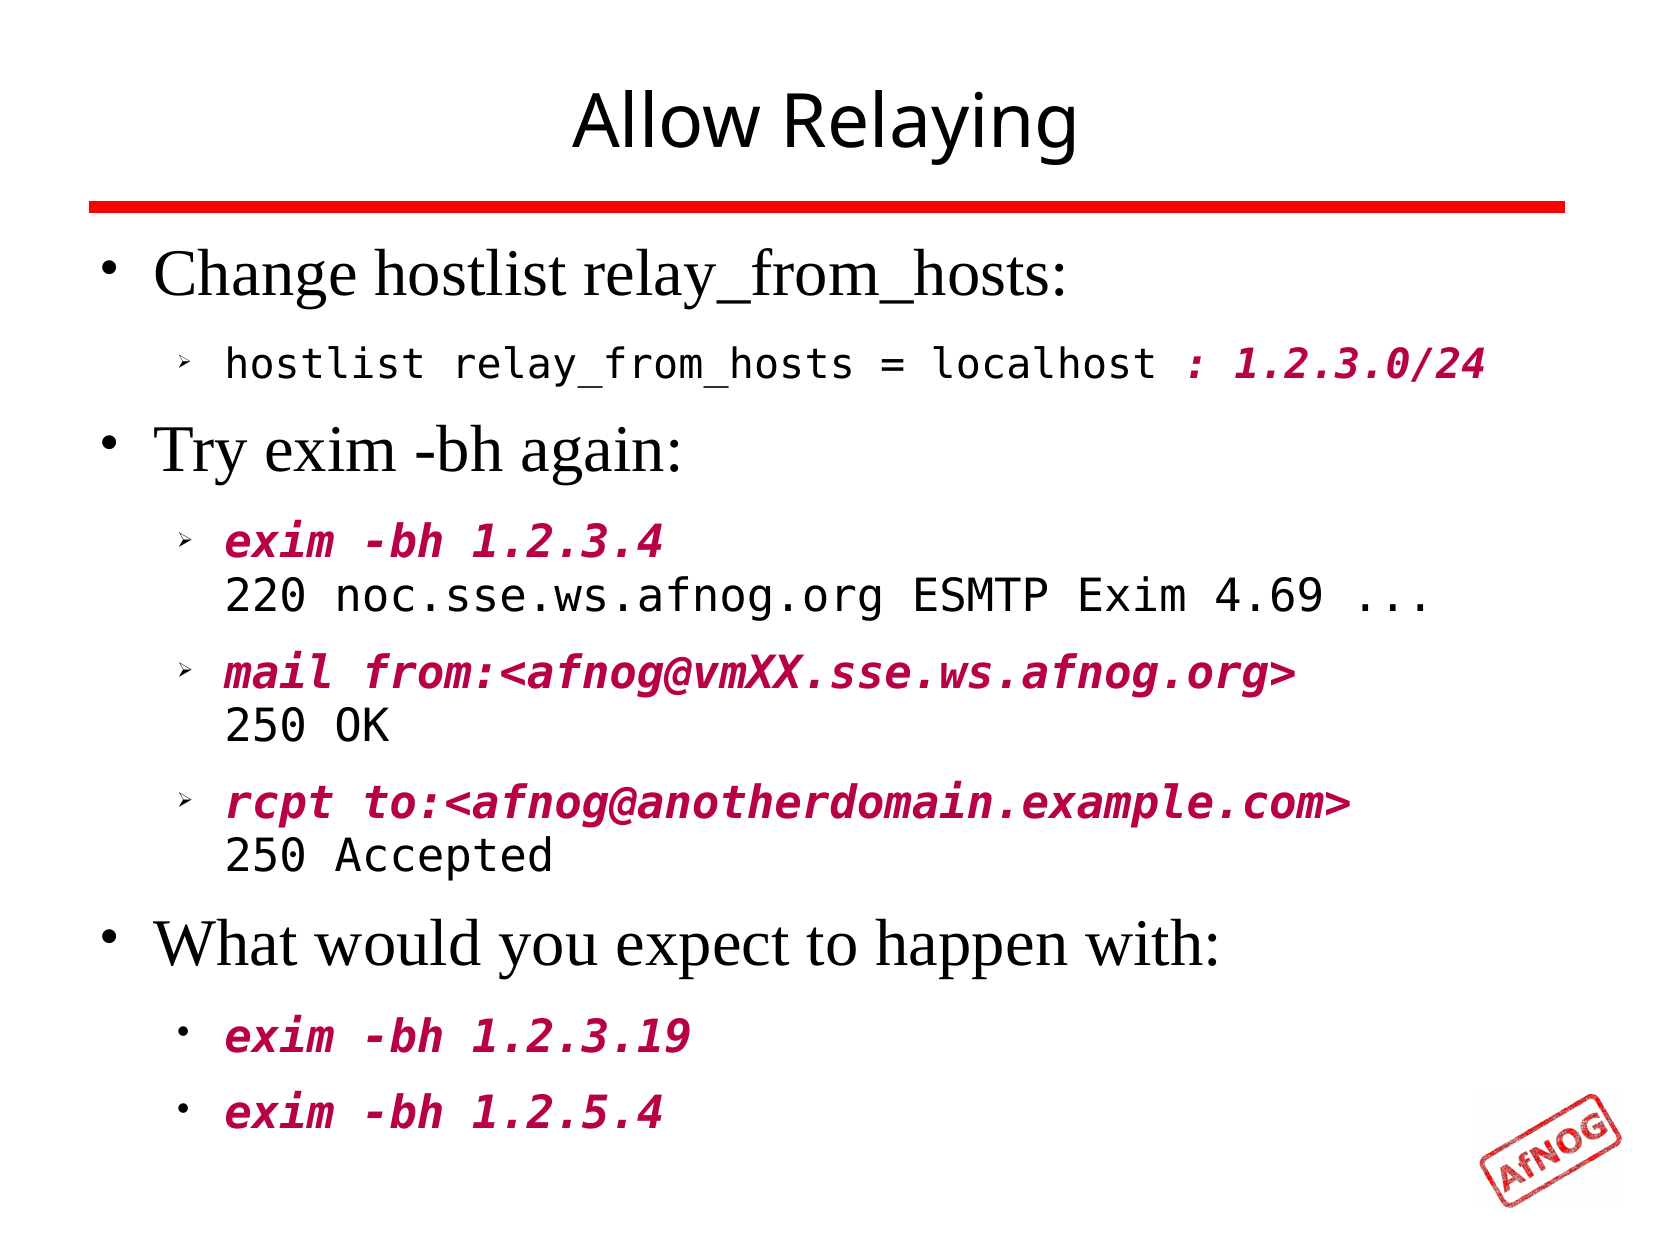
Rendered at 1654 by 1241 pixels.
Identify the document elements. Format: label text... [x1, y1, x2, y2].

list Change hostlist relay_from_hosts: hostlist relay_from_hosts = localhost : 1.2.3.0/24 Try exim -bh again: exim -bh 1.2.3.4 220 noc.sse.ws.afnog.org ESMTP Exim 4.69 ... mail from:<afnog@vmXX.sse.ws.afnog.org> 250 OK rcpt to:<afnog@anotherdomain.example.com> 250 Accepted What would you expect to happen with: exim -bh 1.2.3.19 exim -bh 1.2.5.4 [82, 236, 1571, 1140]
title Allow Relaying [88, 29, 1565, 207]
picture [1476, 1090, 1625, 1211]
